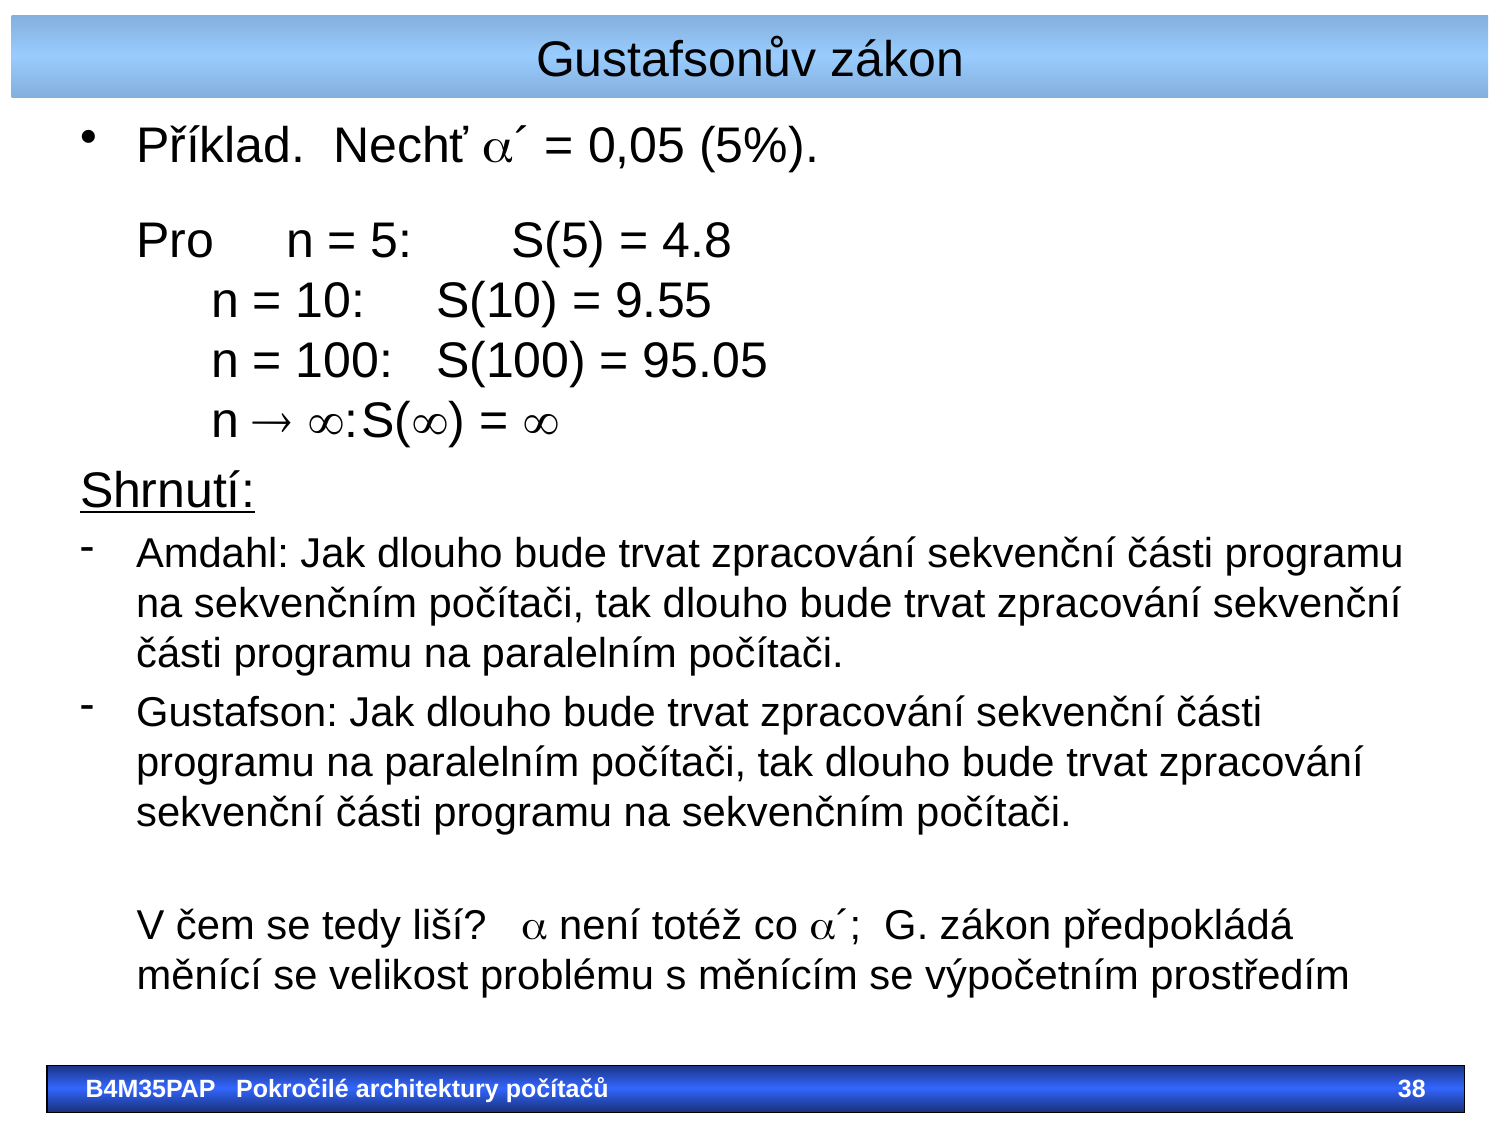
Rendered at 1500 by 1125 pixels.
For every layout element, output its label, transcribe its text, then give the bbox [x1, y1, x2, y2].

text_box V čem se tedy liší?  není totéž co ´; G. zákon předpokládá měnící se velikost problému s měnícím se výpočetním prostředím [46, 890, 1430, 1006]
slide_number <number> [1346, 1065, 1441, 1112]
footer B4M35PAP Pokročilé architektury počítačů [70, 1065, 1429, 1113]
title Gustafsonův zákon [11, 15, 1489, 98]
list Příklad. Nechť ´ = 0,05 (5%). Pro n = 5: S(5) = 4.8 n = 10: S(10) = 9.55 n = 100: S(100) = 95.05 n  : S() =  Shrnutí: Amdahl: Jak dlouho bude trvat zpracování sekvenční části programu na sekvenčním počítači, tak dlouho bude trvat zpracování sekvenční části programu na paralelním počítači. Gustafson: Jak dlouho bude trvat zpracování sekvenční části programu na paralelním počítači, tak dlouho bude trvat zpracování sekvenční části programu na sekvenčním počítači. [64, 105, 1436, 1043]
